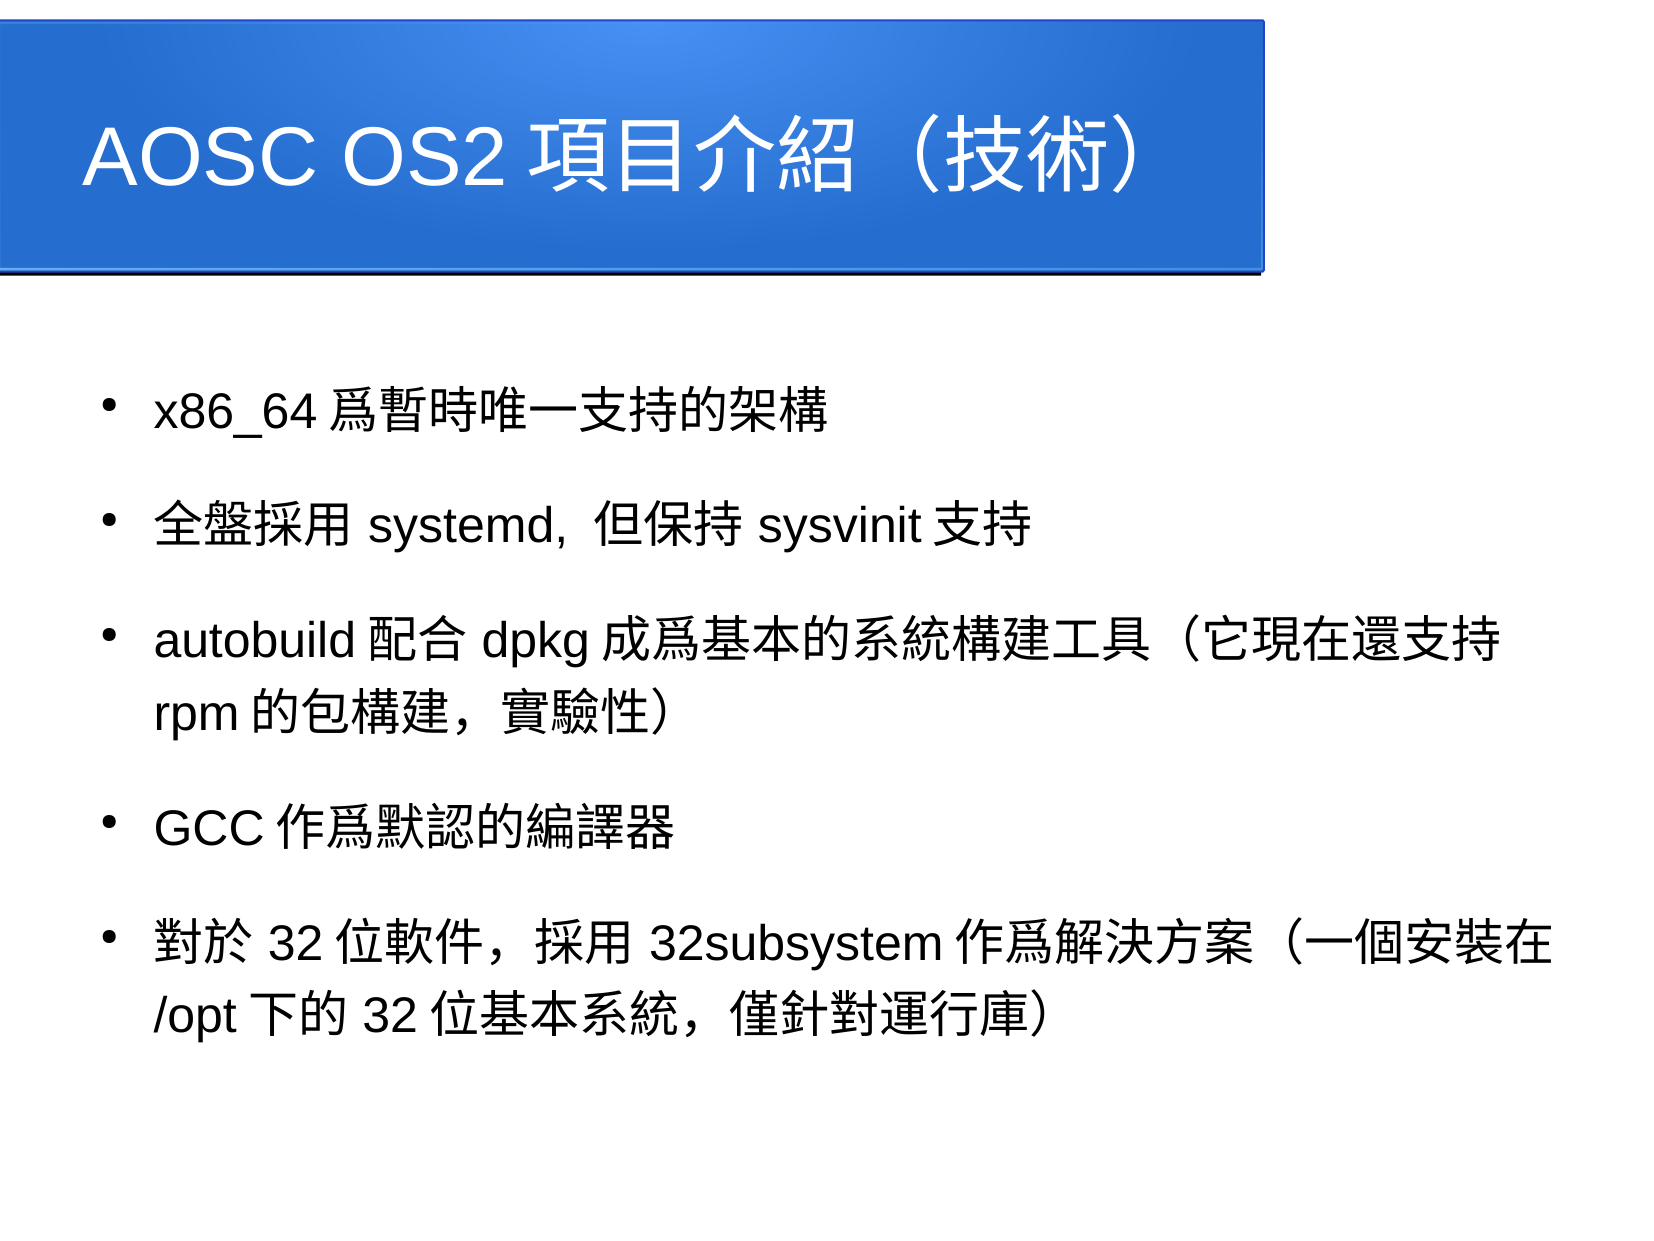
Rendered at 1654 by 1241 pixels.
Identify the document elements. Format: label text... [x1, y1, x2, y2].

title AOSC OS2項目介紹（技術） [82, 47, 1235, 252]
list x86_64爲暫時唯一支持的架構 全盤採用systemd, 但保持sysvinit支持 autobuild配合dpkg成爲基本的系統構建工具（它現在還支持rpm的包構建，實驗性） GCC作爲默認的編譯器 對於32位軟件，採用32subsystem作爲解決方案（一個安裝在/opt下的32位基本系統，僅針對運行庫） [82, 370, 1571, 1090]
